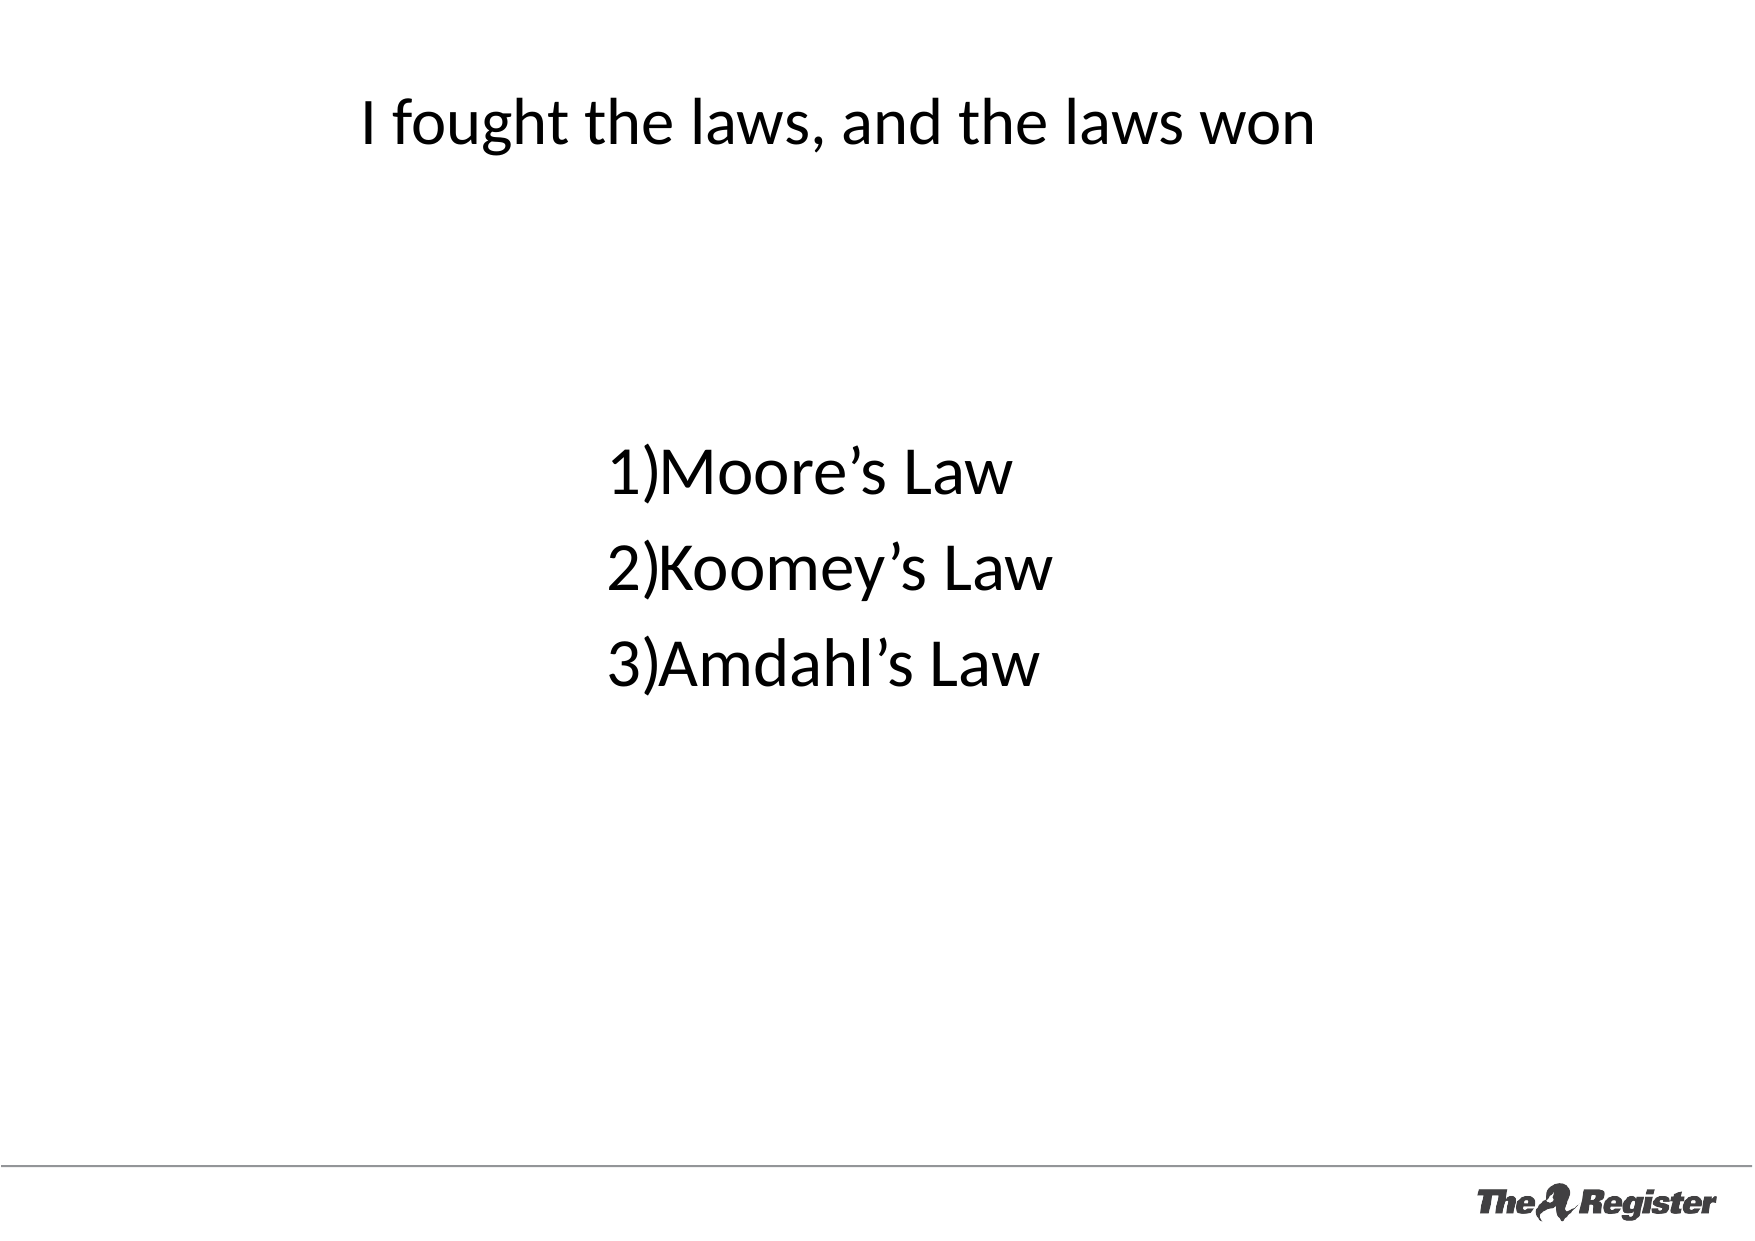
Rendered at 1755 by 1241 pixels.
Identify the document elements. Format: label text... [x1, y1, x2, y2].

list Moore’s Law Koomey’s Law Amdahl’s Law [590, 442, 1755, 706]
title I fought the laws, and the laws won [72, 38, 1605, 218]
picture [1477, 1183, 1717, 1222]
